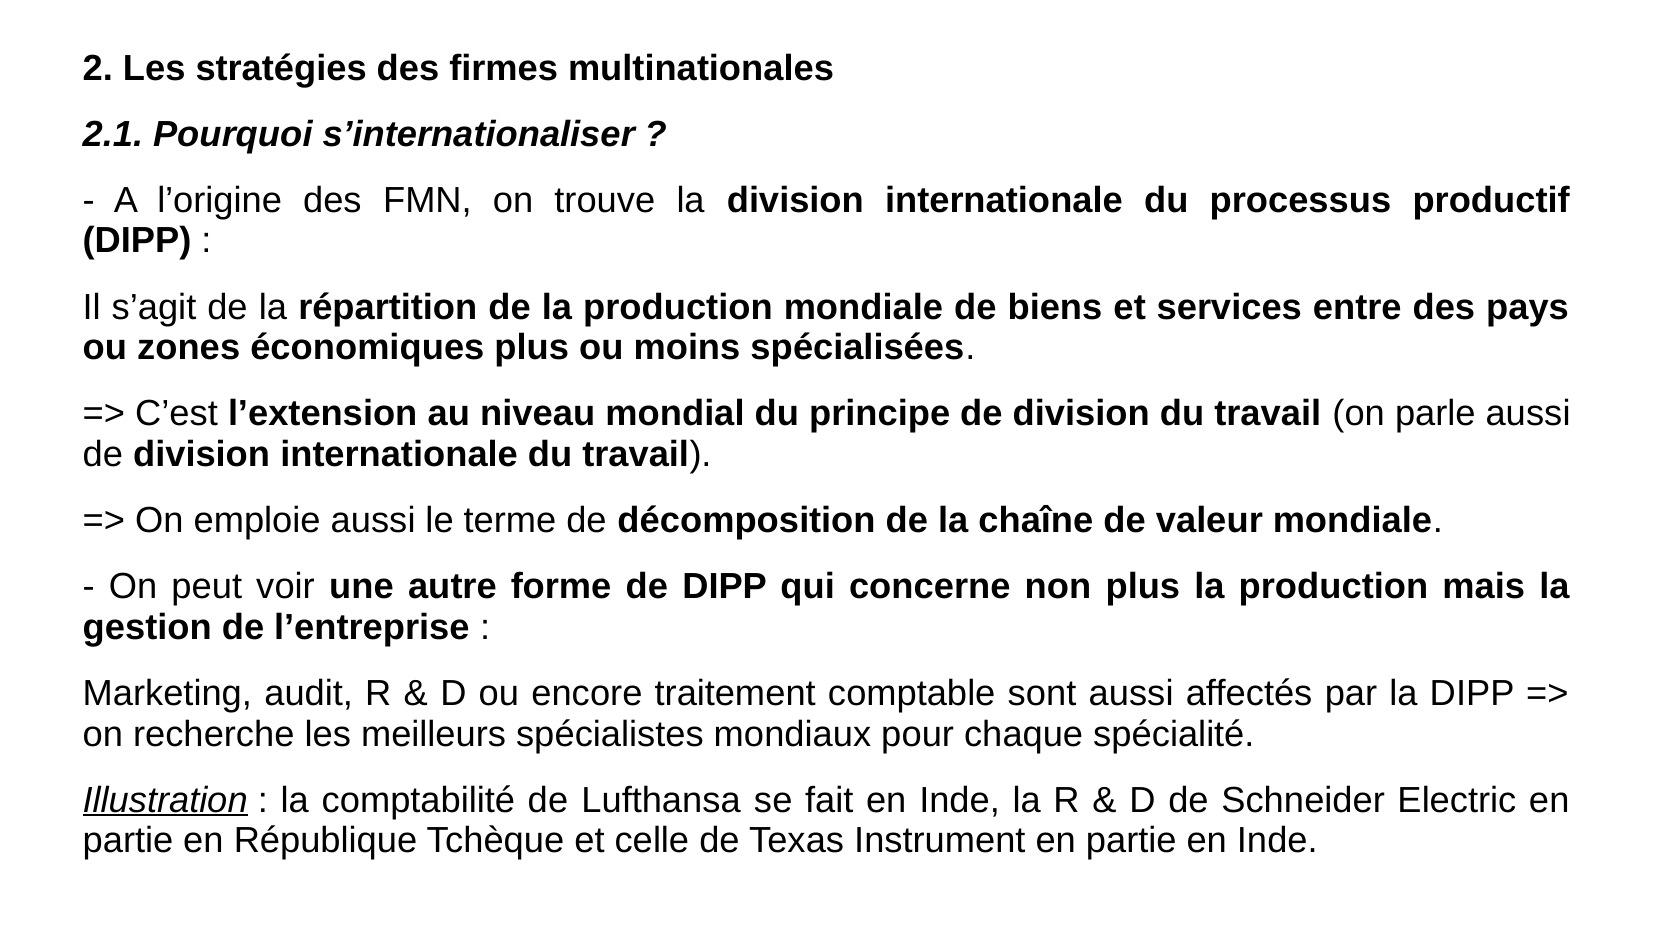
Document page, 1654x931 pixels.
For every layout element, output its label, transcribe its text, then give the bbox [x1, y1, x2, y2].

list 2. Les stratégies des firmes multinationales 2.1. Pourquoi s’internationaliser ? - A l’origine des FMN, on trouve la division internationale du processus productif (DIPP) : Il s’agit de la répartition de la production mondiale de biens et services entre des pays ou zones économiques plus ou moins spécialisées. => C’est l’extension au niveau mondial du principe de division du travail (on parle aussi de division internationale du travail). => On emploie aussi le terme de décomposition de la chaîne de valeur mondiale. - On peut voir une autre forme de DIPP qui concerne non plus la production mais la gestion de l’entreprise : Marketing, audit, R & D ou encore traitement comptable sont aussi affectés par la DIPP => on recherche les meilleurs spécialistes mondiaux pour chaque spécialité. Illustration : la comptabilité de Lufthansa se fait en Inde, la R & D de Schneider Electric en partie en République Tchèque et celle de Texas Instrument en partie en Inde. [82, 47, 1571, 875]
